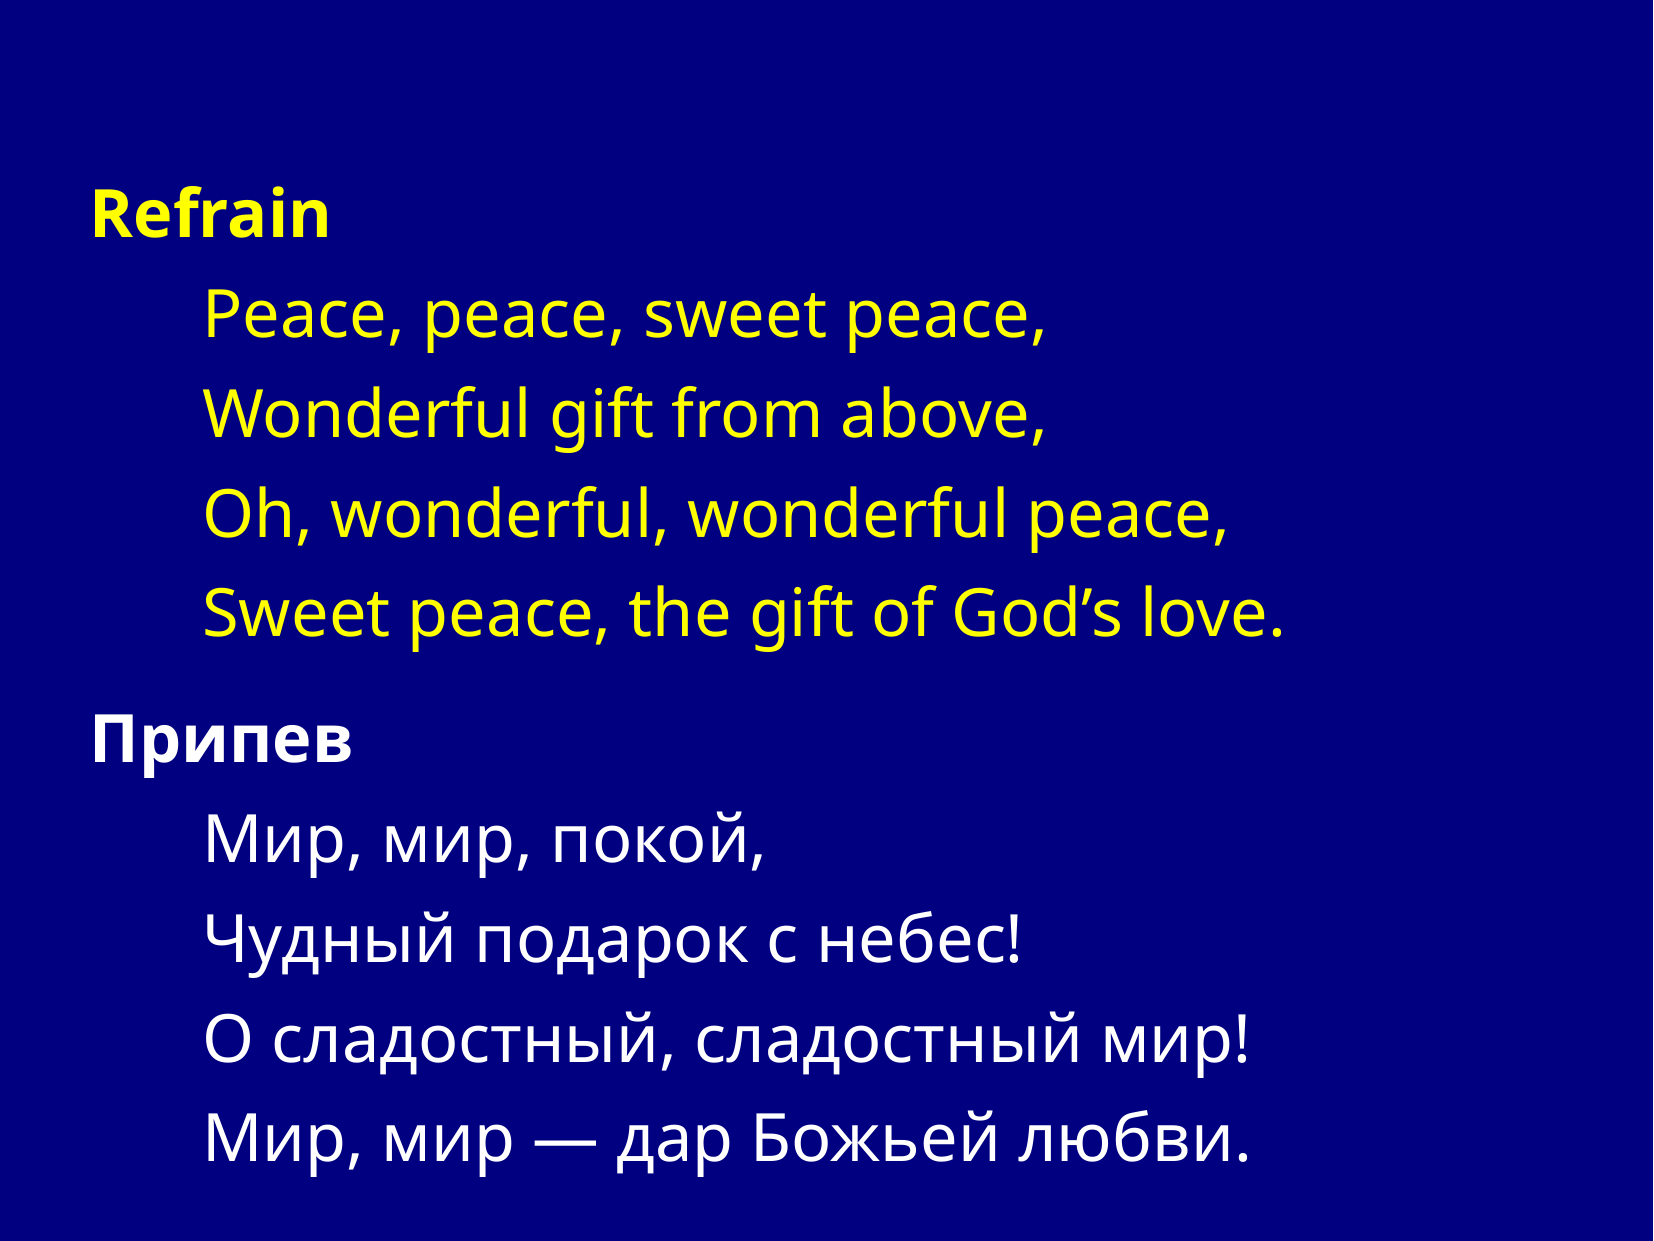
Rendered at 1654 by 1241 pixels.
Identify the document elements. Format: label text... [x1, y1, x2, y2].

text_box Refrain Peace, peace, sweet peace, Wonderful gift from above, Oh, wonderful, wonderful peace, Sweet peace, the gift of God’s love. [75, 150, 1576, 675]
text_box Припев Мир, мир, покой, Чудный подарок с небес! О сладостный, сладостный мир! Мир, мир — дар Божьей любви. [75, 675, 1576, 1163]
